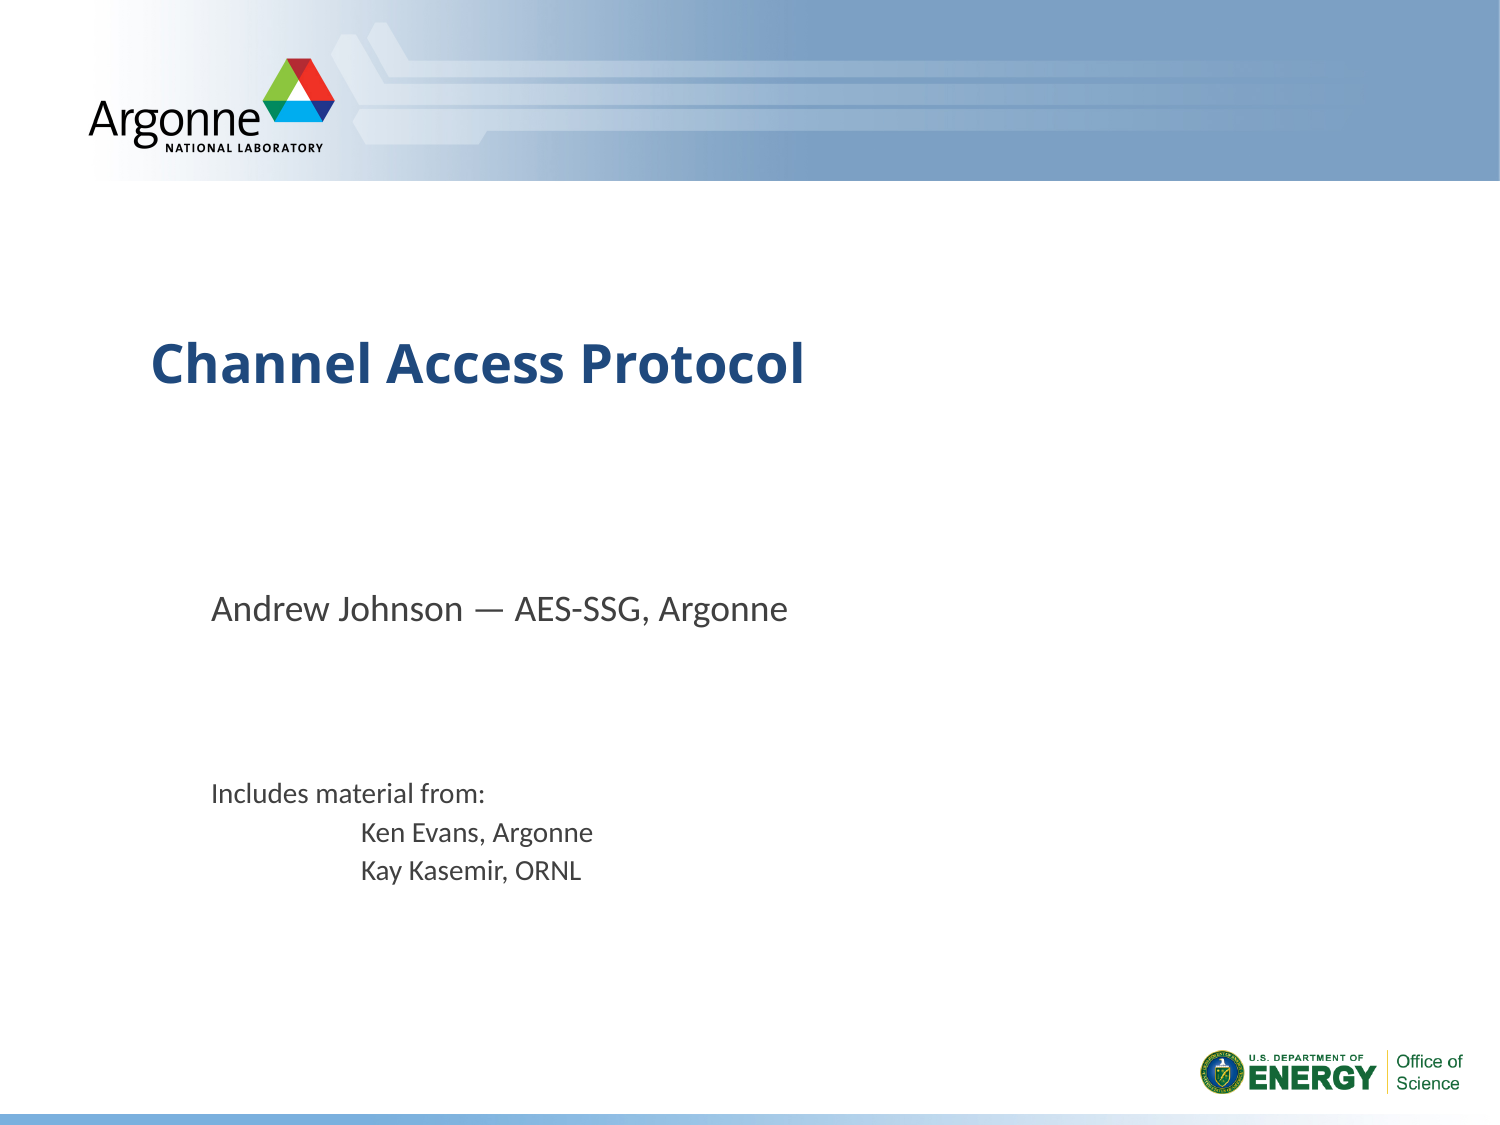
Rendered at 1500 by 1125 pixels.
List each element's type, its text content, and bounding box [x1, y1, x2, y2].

picture [0, 0, 1500, 182]
picture [1200, 1050, 1463, 1094]
picture [0, 1114, 1500, 1125]
title Channel Access Protocol [150, 274, 1327, 451]
subtitle Andrew Johnson — AES-SSG, Argonne Includes material from: Ken Evans, Argonne Kay Kasemir, ORNL [211, 475, 1425, 1006]
